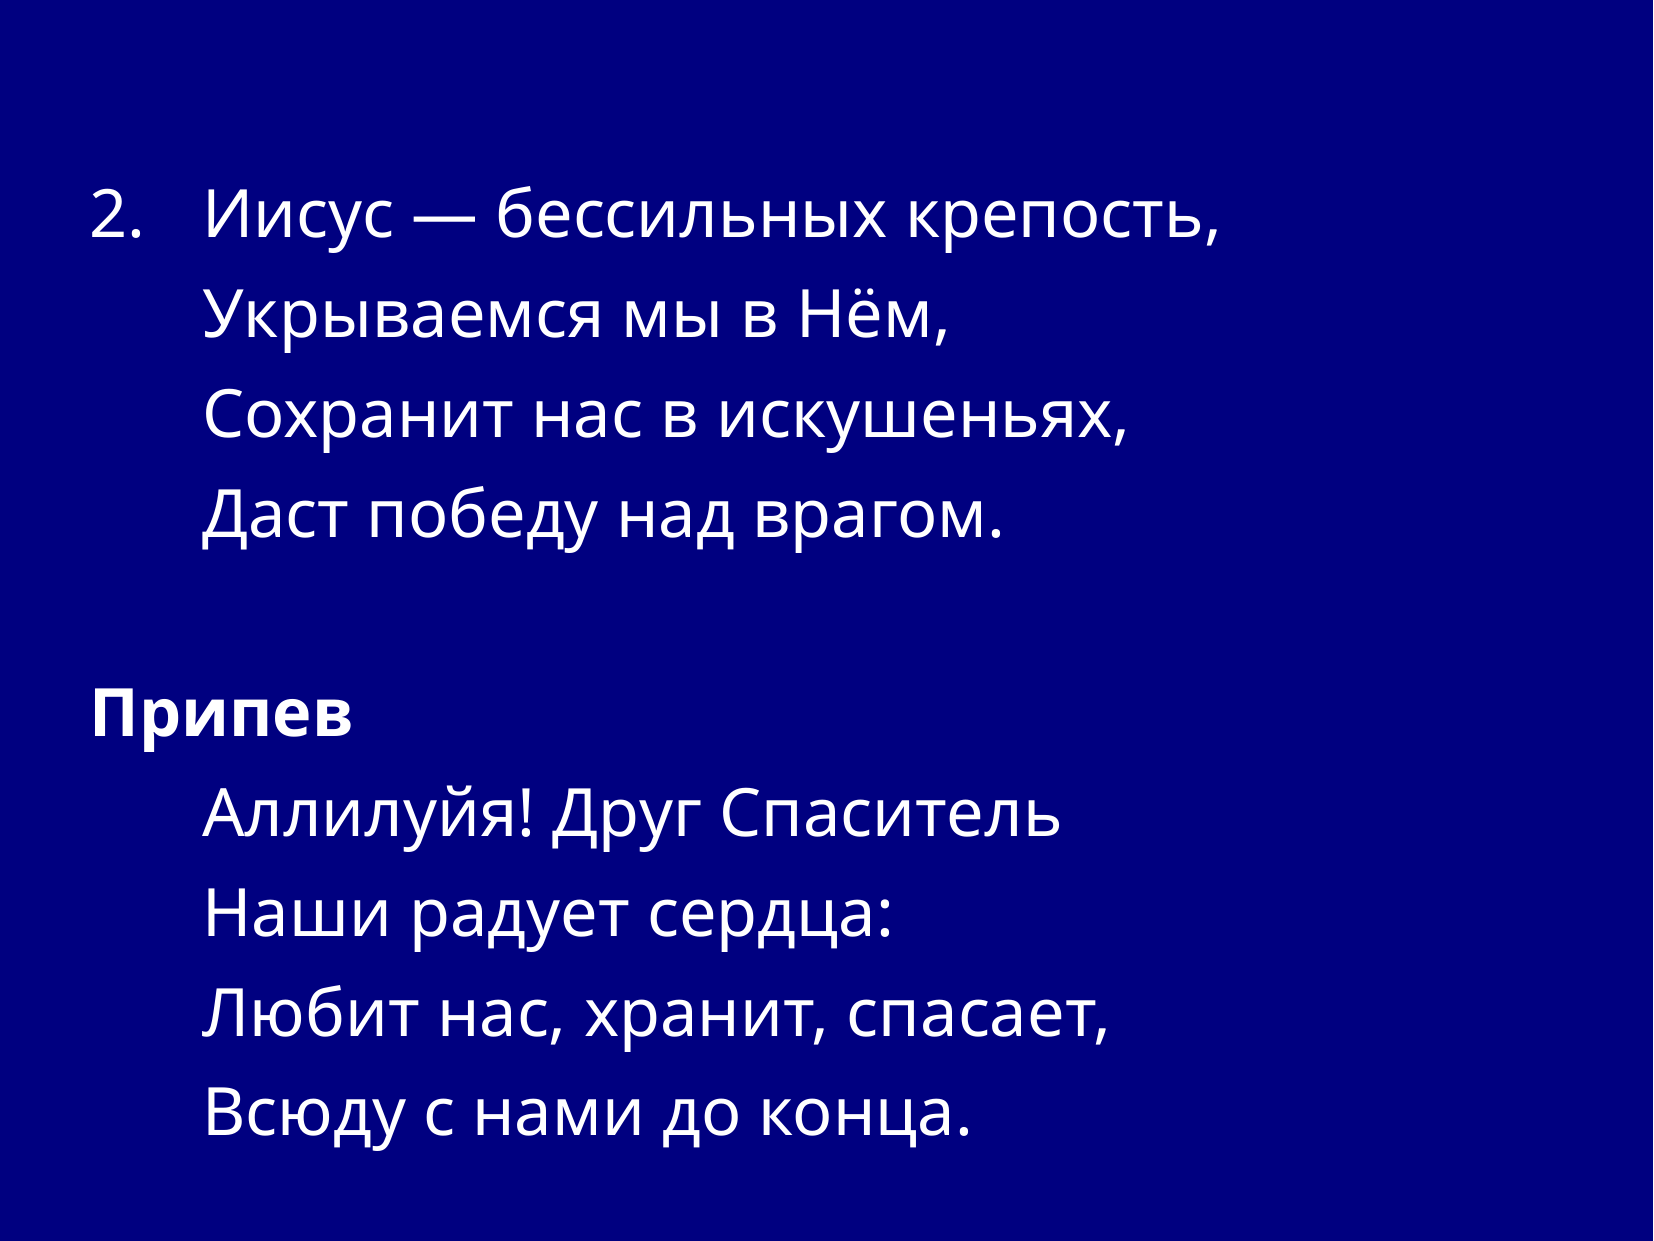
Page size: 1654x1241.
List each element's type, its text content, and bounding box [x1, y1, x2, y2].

text_box 2. Иисус — бессильных крепость, Укрываемся мы в Нём, Сохранит нас в искушеньях, Даст победу над врагом. Припев Аллилуйя! Друг Спаситель Наши радует сердца: Любит нас, хранит, спасает, Всюду с нами до конца. [75, 150, 1576, 1163]
